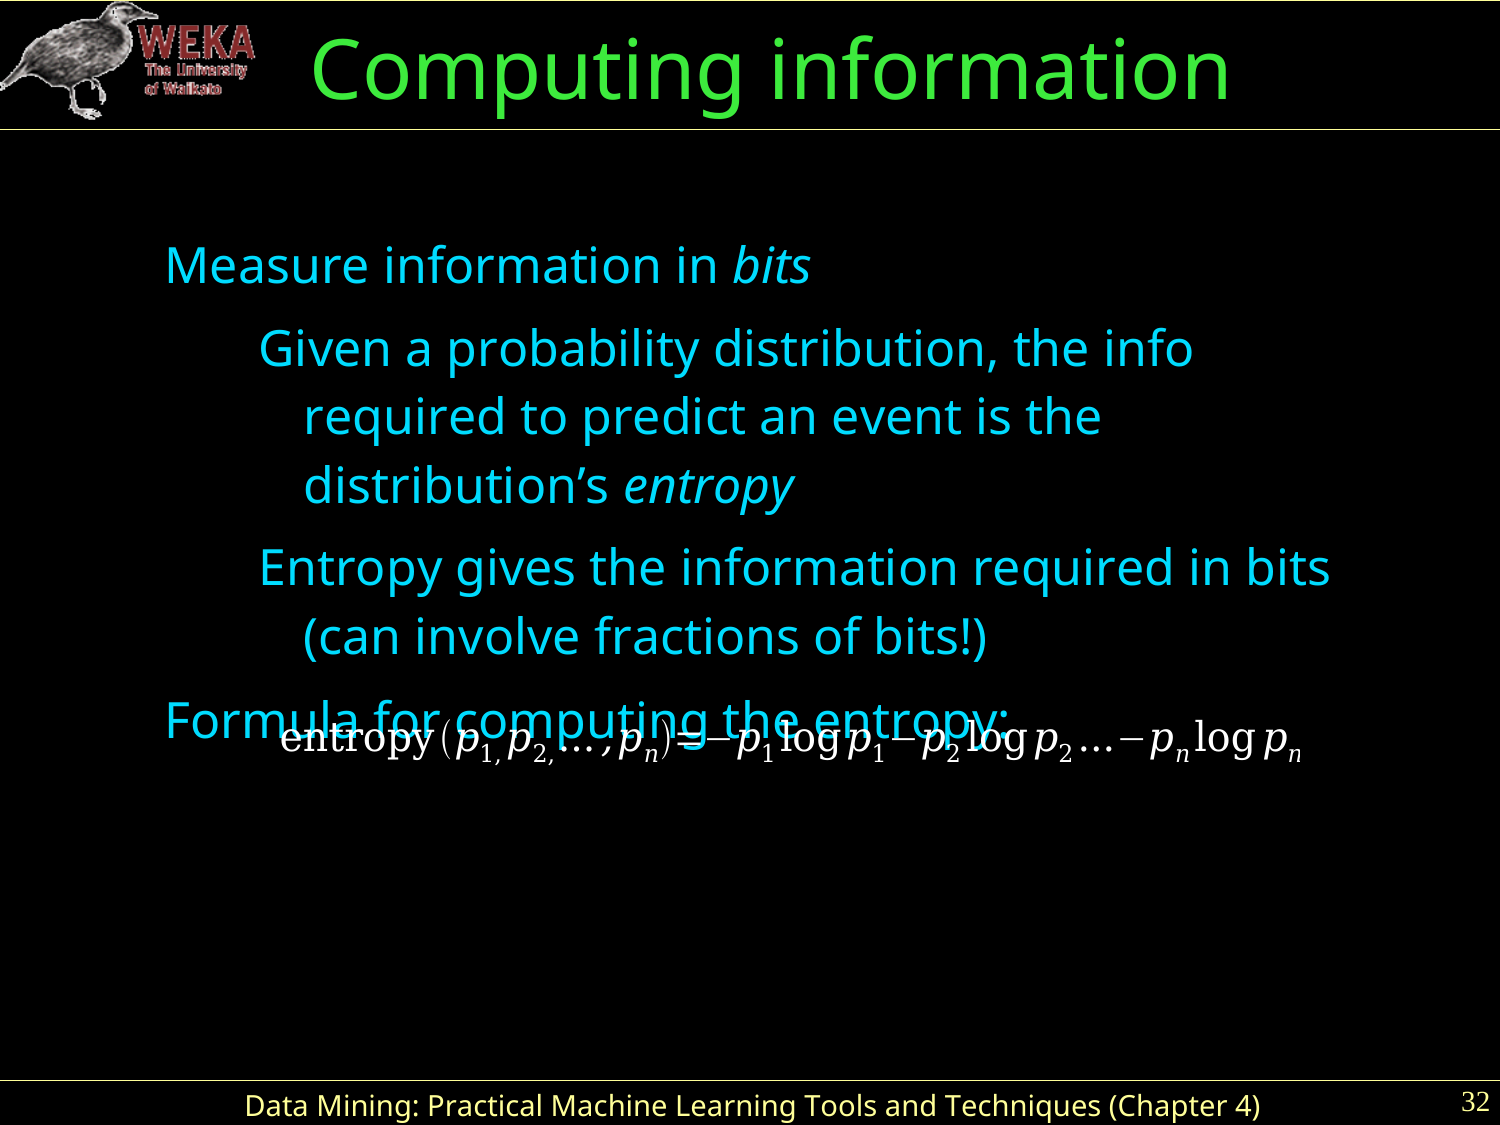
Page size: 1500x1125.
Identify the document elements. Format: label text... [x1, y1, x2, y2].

chart [273, 713, 1300, 768]
title Computing information [295, 0, 1500, 148]
text_box Measure information in bits Given a probability distribution, the info required to predict an event is the distribution’s entropy Entropy gives the information required in bits (can involve fractions of bits!) Formula for computing the entropy: [149, 222, 1388, 898]
picture [0, 1, 266, 129]
